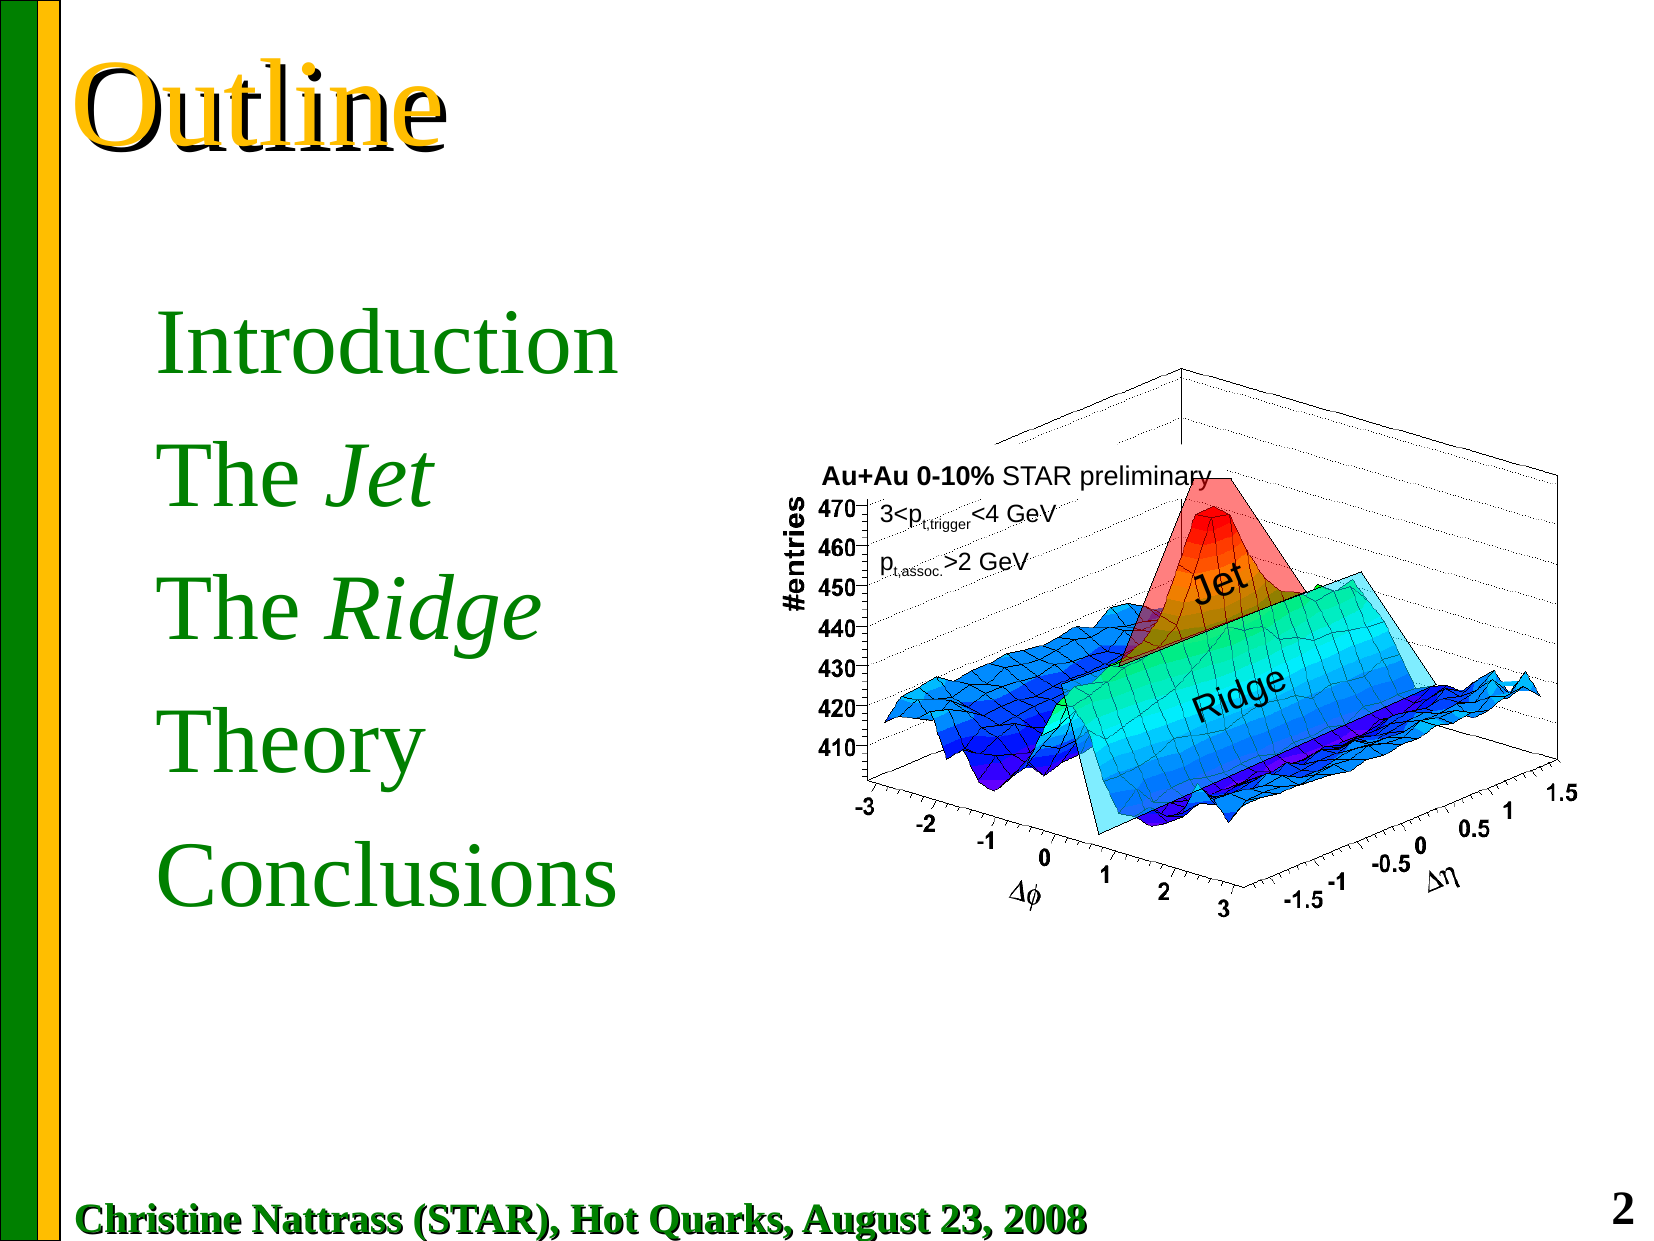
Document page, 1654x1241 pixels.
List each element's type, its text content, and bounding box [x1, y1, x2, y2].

text_box [1061, 478, 1437, 835]
text_box Au+Au 0-10% STAR preliminary [806, 444, 1227, 499]
picture [781, 303, 1643, 952]
text_box Ridge [1169, 621, 1366, 745]
text_box 3<pt,trigger<4 GeV pt,assoc.>2 GeV [865, 499, 1106, 588]
text_box 2 [1537, 1174, 1651, 1241]
text_box Jet [1167, 538, 1270, 628]
list Introduction The Jet The Ridge Theory Conclusions [137, 289, 823, 927]
title Outline [70, 0, 1654, 208]
